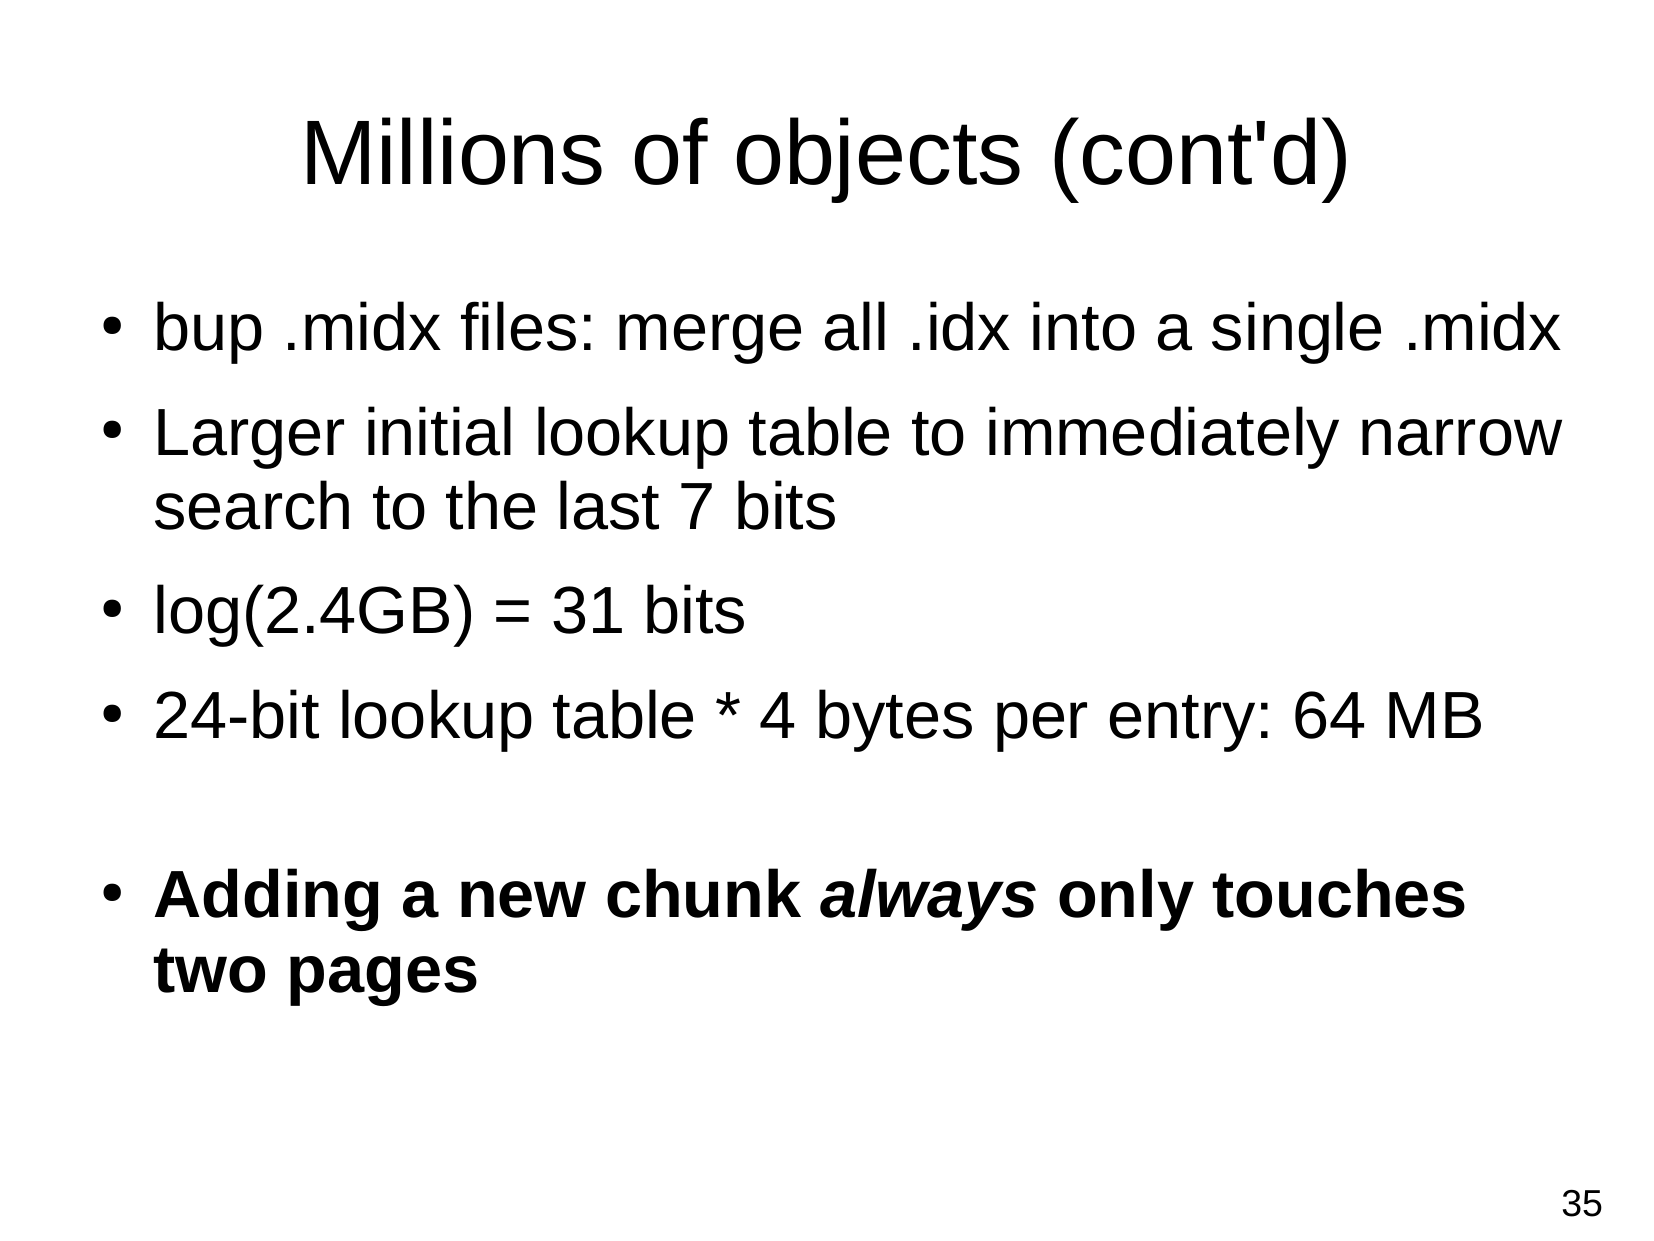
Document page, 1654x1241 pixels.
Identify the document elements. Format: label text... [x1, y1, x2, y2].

title Millions of objects (cont'd) [82, 56, 1571, 250]
list bup .midx files: merge all .idx into a single .midx Larger initial lookup table to immediately narrow search to the last 7 bits log(2.4GB) = 31 bits 24-bit lookup table * 4 bytes per entry: 64 MB Adding a new chunk always only touches two pages [82, 290, 1571, 1094]
text_box 35 [1546, 1174, 1619, 1232]
